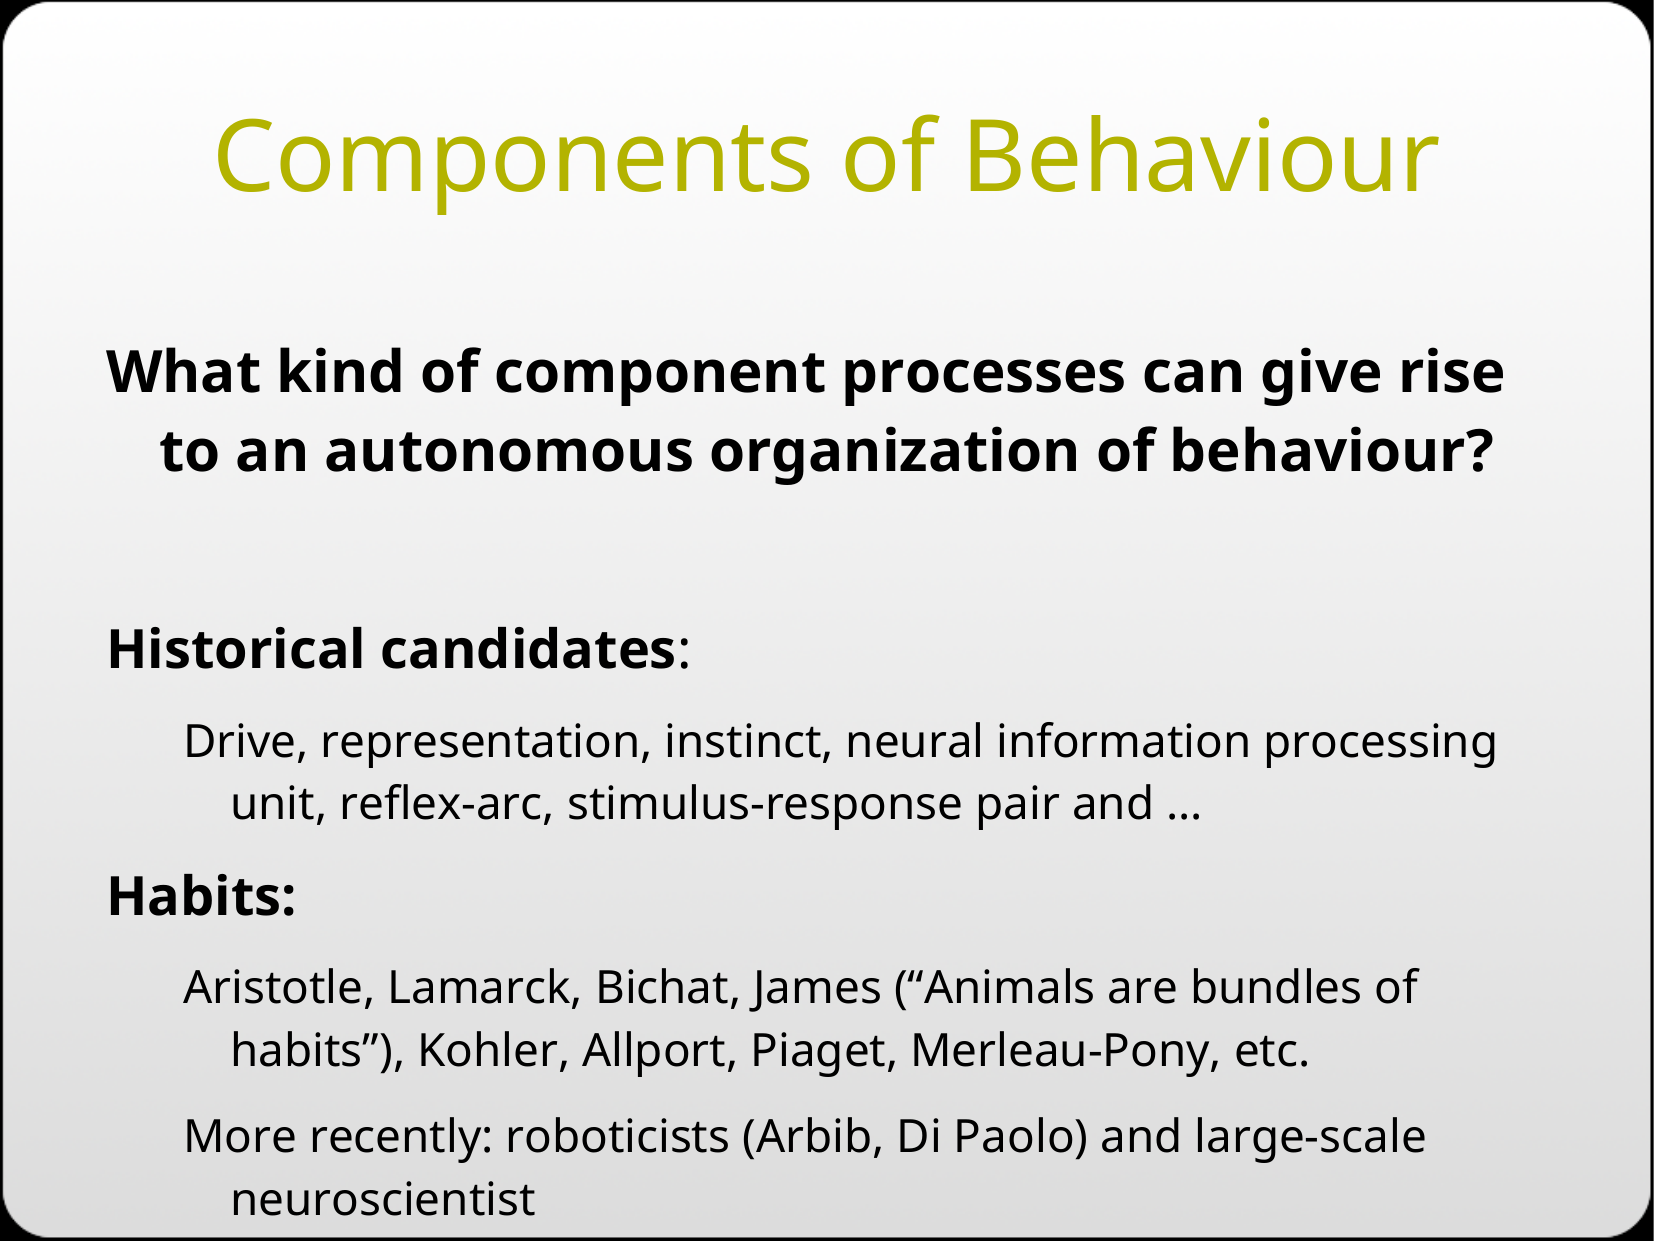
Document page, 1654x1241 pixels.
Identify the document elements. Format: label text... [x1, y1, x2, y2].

title Components of Behaviour [29, 56, 1625, 250]
list What kind of component processes can give rise to an autonomous organization of behaviour? Historical candidates: Drive, representation, instinct, neural information processing unit, reflex-arc, stimulus-response pair and ... Habits: Aristotle, Lamarck, Bichat, James (“Animals are bundles of habits”), Kohler, Allport, Piaget, Merleau-Pony, etc. More recently: roboticists (Arbib, Di Paolo) and large-scale neuroscientist [88, 330, 1577, 1141]
picture [0, 0, 1654, 1241]
